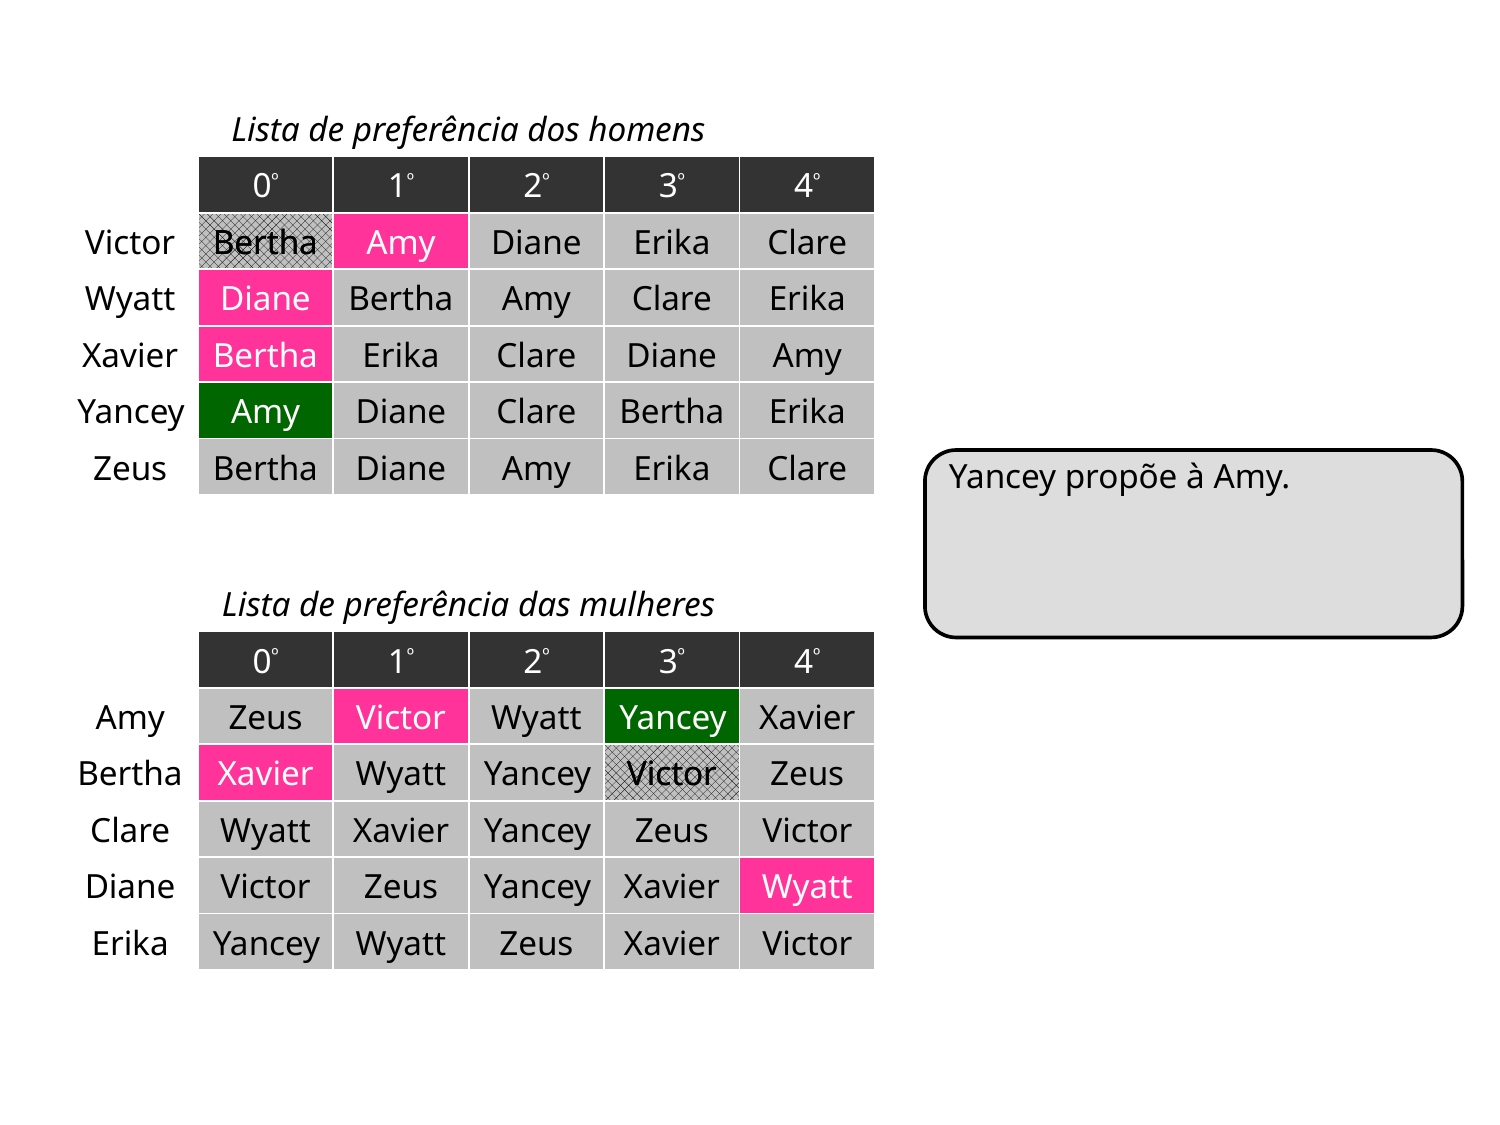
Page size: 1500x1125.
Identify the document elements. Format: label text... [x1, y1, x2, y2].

text_box Victor [333, 687, 469, 745]
text_box Amy [334, 212, 469, 270]
text_box Yancey propõe à Amy. [924, 450, 1463, 638]
text_box Bertha [197, 212, 334, 270]
text_box Bertha [197, 325, 334, 382]
text_box Yancey [604, 687, 740, 744]
text_box Victor [604, 744, 740, 801]
text_box Diane [197, 270, 334, 325]
text_box Xavier [197, 744, 334, 801]
text_box Amy [197, 382, 334, 439]
text_box Wyatt [739, 857, 875, 914]
